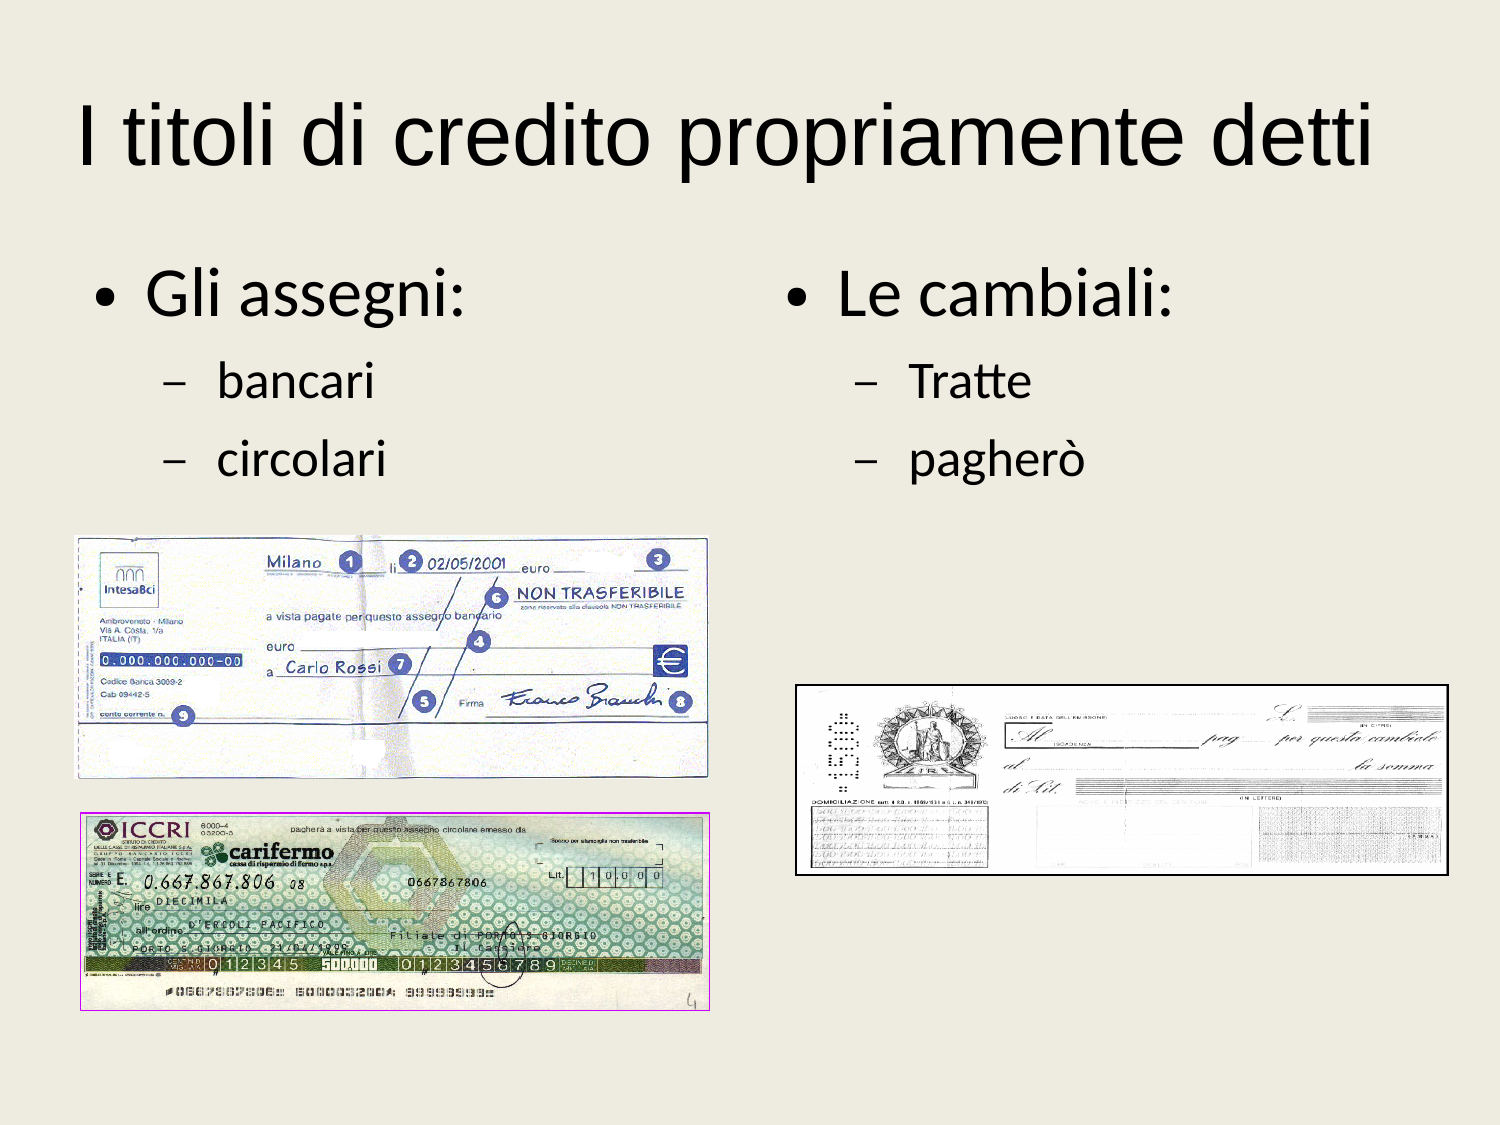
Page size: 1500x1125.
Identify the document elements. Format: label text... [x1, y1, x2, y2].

title I titoli di credito propriamente detti [74, 44, 1425, 233]
picture [74, 535, 709, 779]
picture [81, 813, 709, 1010]
list Le cambiali: Tratte pagherò [766, 263, 1426, 916]
list Gli assegni: bancari circolari [74, 263, 734, 916]
picture [797, 686, 1447, 875]
